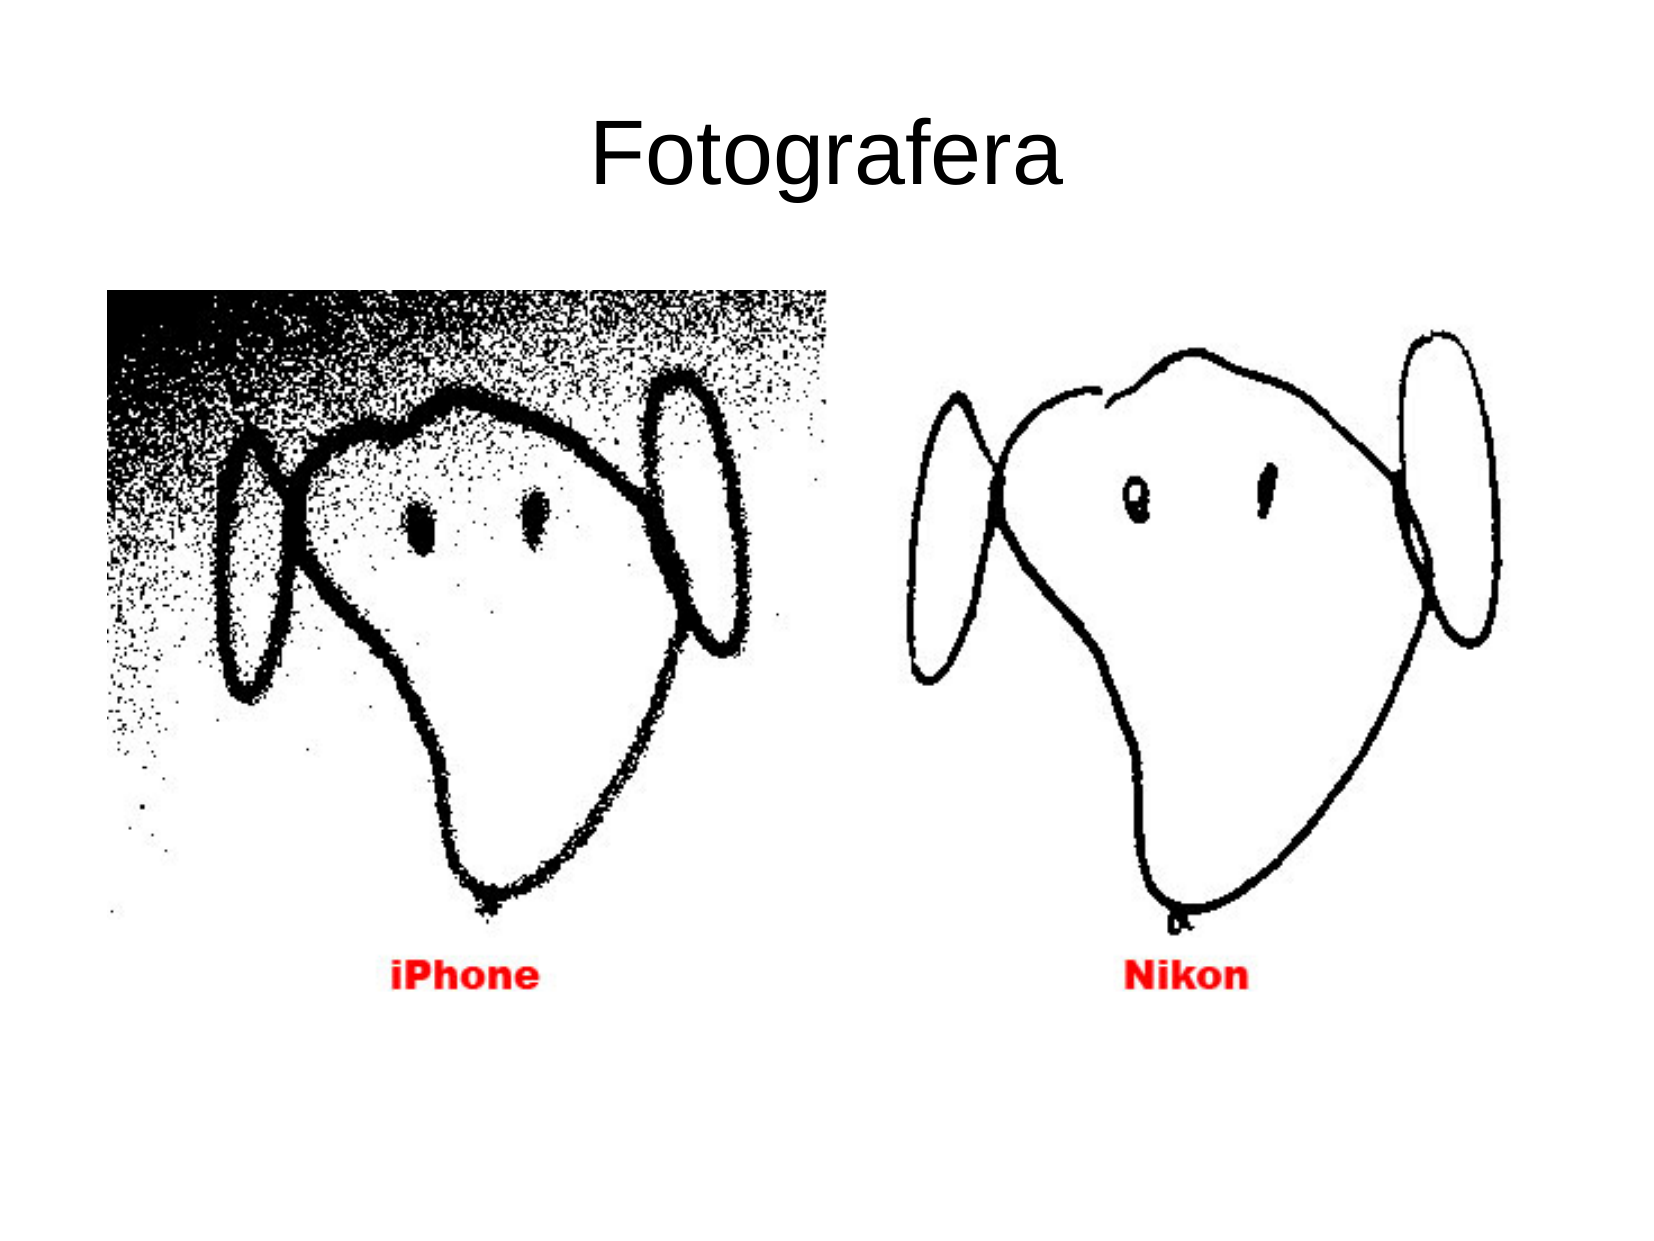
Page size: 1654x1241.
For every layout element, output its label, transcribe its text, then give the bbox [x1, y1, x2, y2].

title Fotografera [82, 49, 1571, 257]
picture [107, 290, 1546, 1010]
